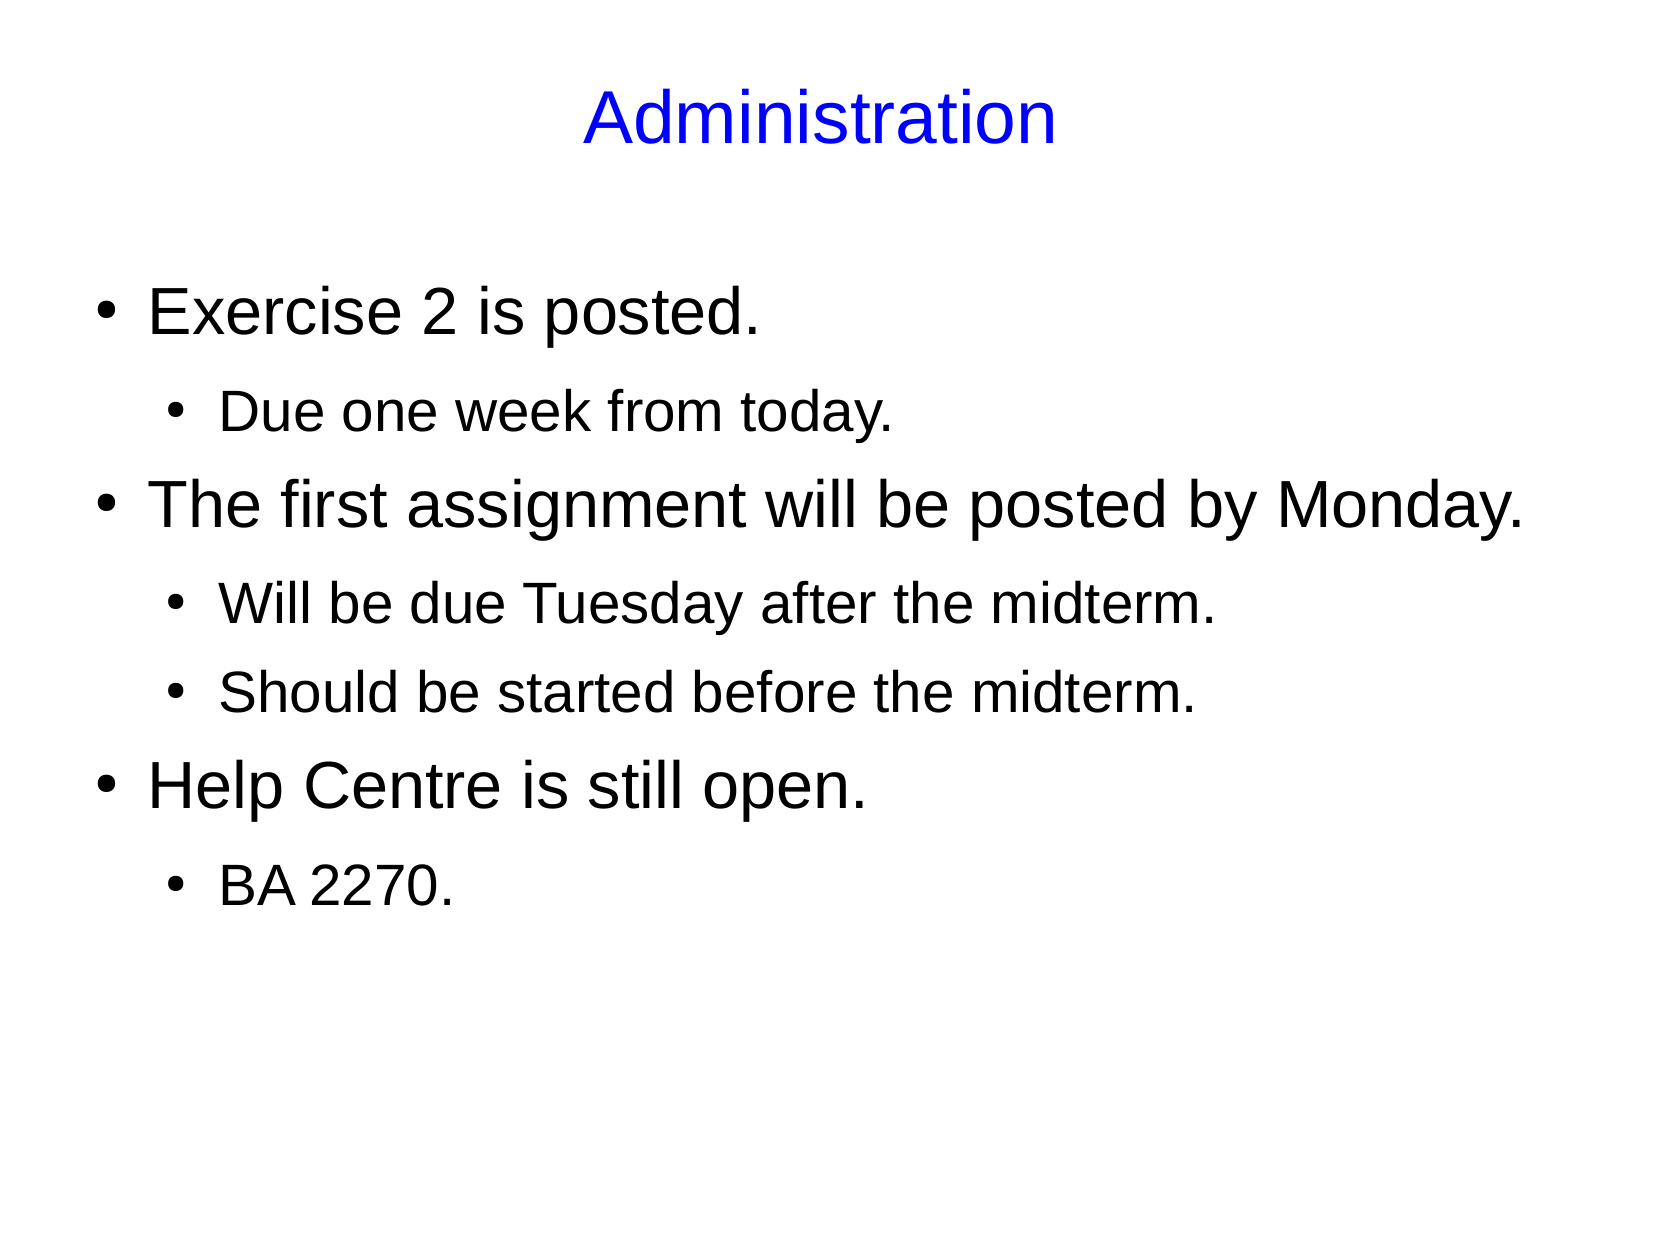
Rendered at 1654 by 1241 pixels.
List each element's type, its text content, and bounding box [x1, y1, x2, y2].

list Exercise 2 is posted. Due one week from today. The first assignment will be posted by Monday. Will be due Tuesday after the midterm. Should be started before the midterm. Help Centre is still open. BA 2270. [76, 274, 1565, 1093]
title Administration [76, 58, 1565, 178]
